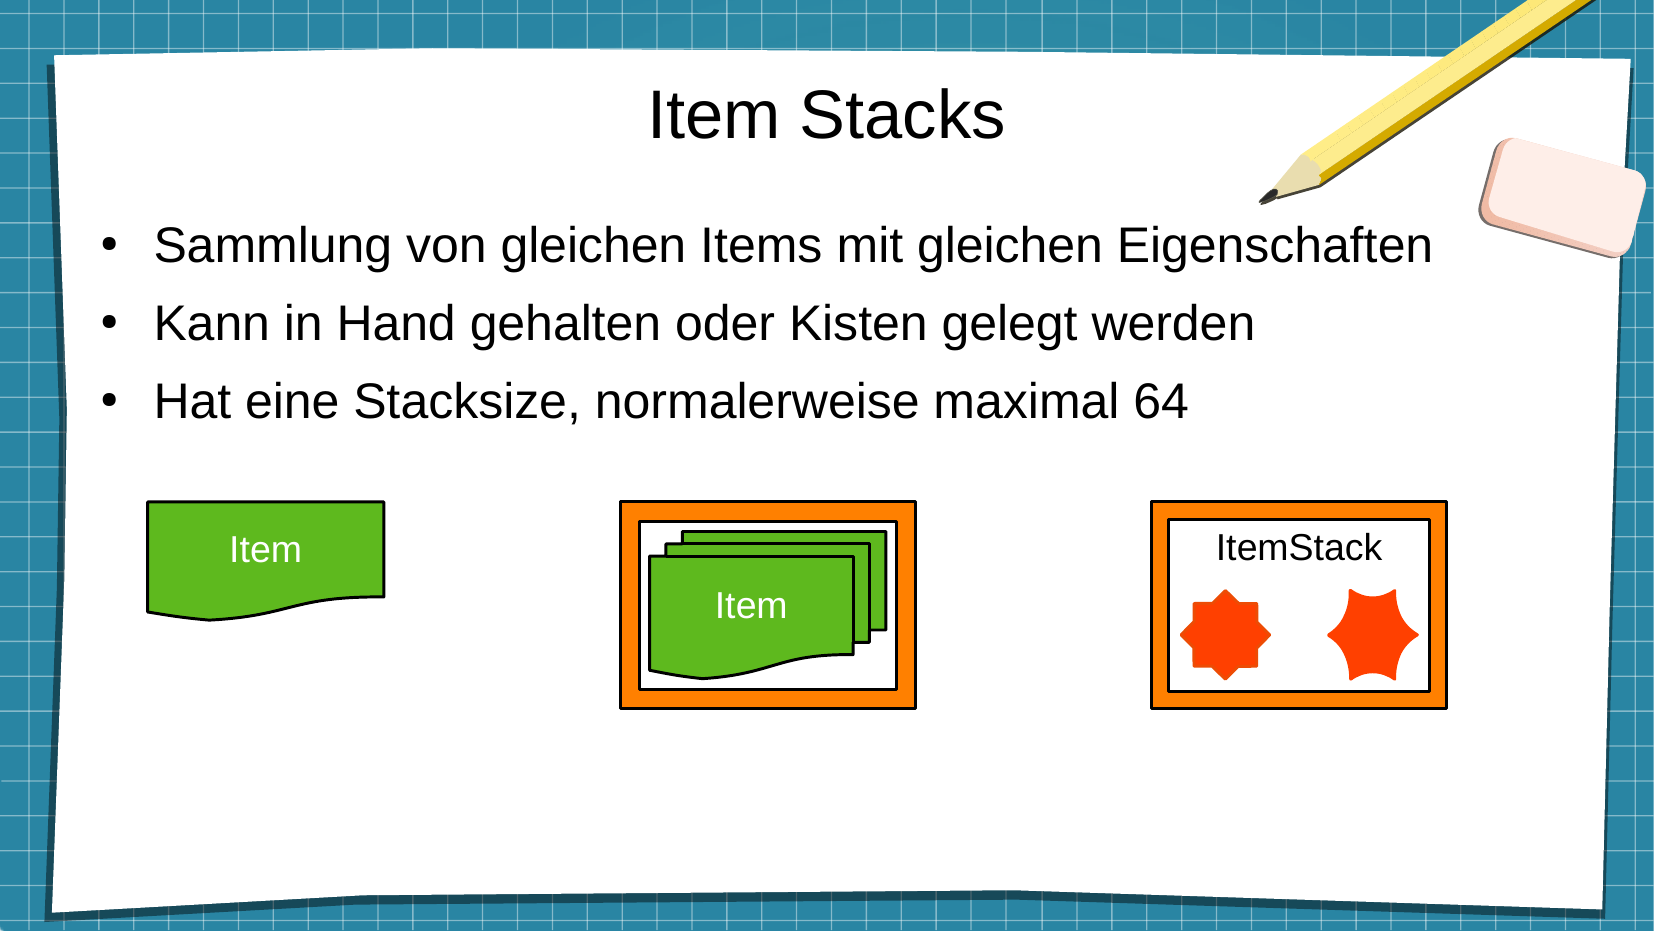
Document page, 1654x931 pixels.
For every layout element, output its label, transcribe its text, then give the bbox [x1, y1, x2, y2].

title Item Stacks [82, 37, 1571, 193]
text_box ItemStack [1151, 501, 1447, 709]
text_box Item [649, 531, 886, 679]
text_box [1328, 590, 1418, 680]
text_box [1181, 590, 1270, 680]
text_box Item [147, 501, 384, 621]
list Sammlung von gleichen Items mit gleichen Eigenschaften Kann in Hand gehalten oder Kisten gelegt werden Hat eine Stacksize, normalerweise maximal 64 [82, 217, 1571, 443]
text_box [620, 501, 916, 709]
